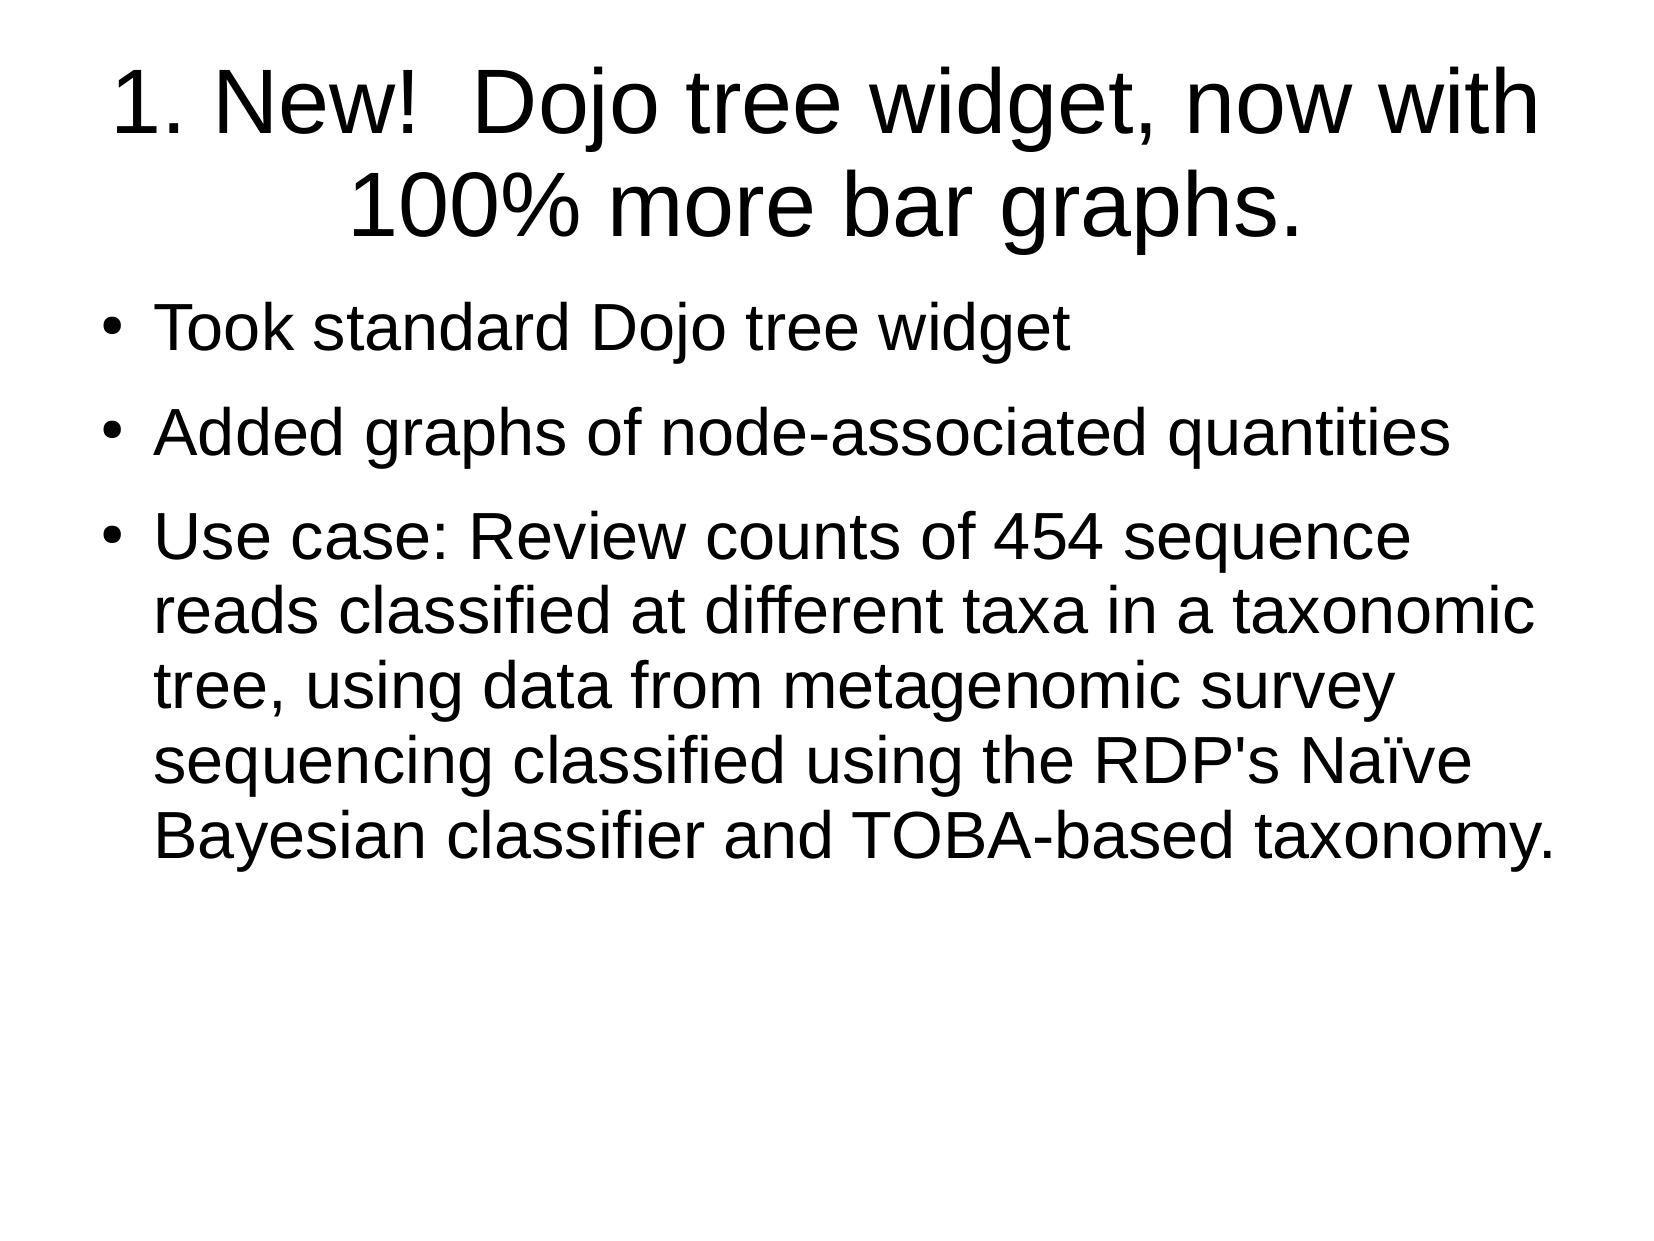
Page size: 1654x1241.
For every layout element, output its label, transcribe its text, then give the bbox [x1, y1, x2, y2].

title 1. New! Dojo tree widget, now with 100% more bar graphs. [82, 50, 1571, 256]
list Took standard Dojo tree widget Added graphs of node-associated quantities Use case: Review counts of 454 sequence reads classified at different taxa in a taxonomic tree, using data from metagenomic survey sequencing classified using the RDP's Naïve Bayesian classifier and TOBA-based taxonomy. [82, 290, 1571, 1109]
